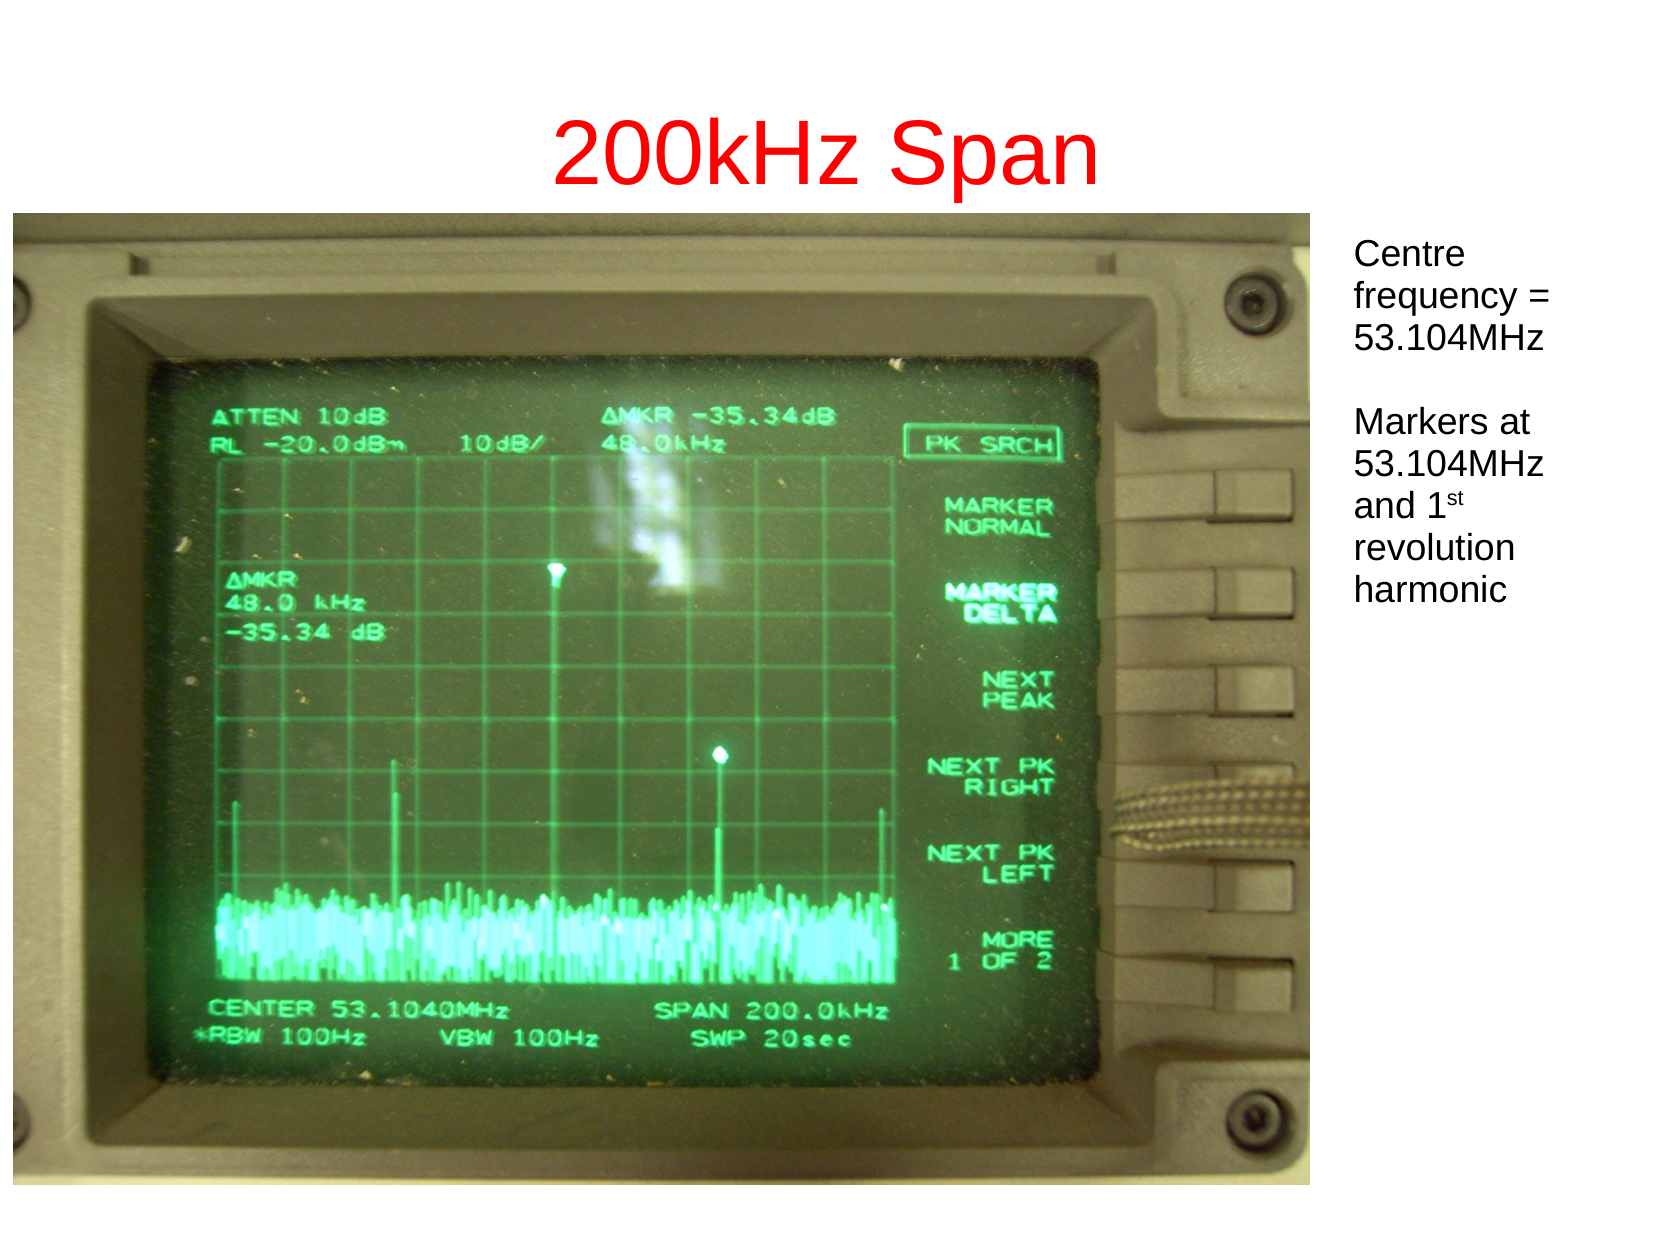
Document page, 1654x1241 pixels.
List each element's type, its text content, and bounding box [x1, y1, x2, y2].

title 200kHz Span [82, 56, 1571, 250]
text_box Centre frequency = 53.104MHz Markers at 53.104MHz and 1st revolution harmonic [1338, 225, 1594, 620]
picture [13, 213, 1310, 1185]
